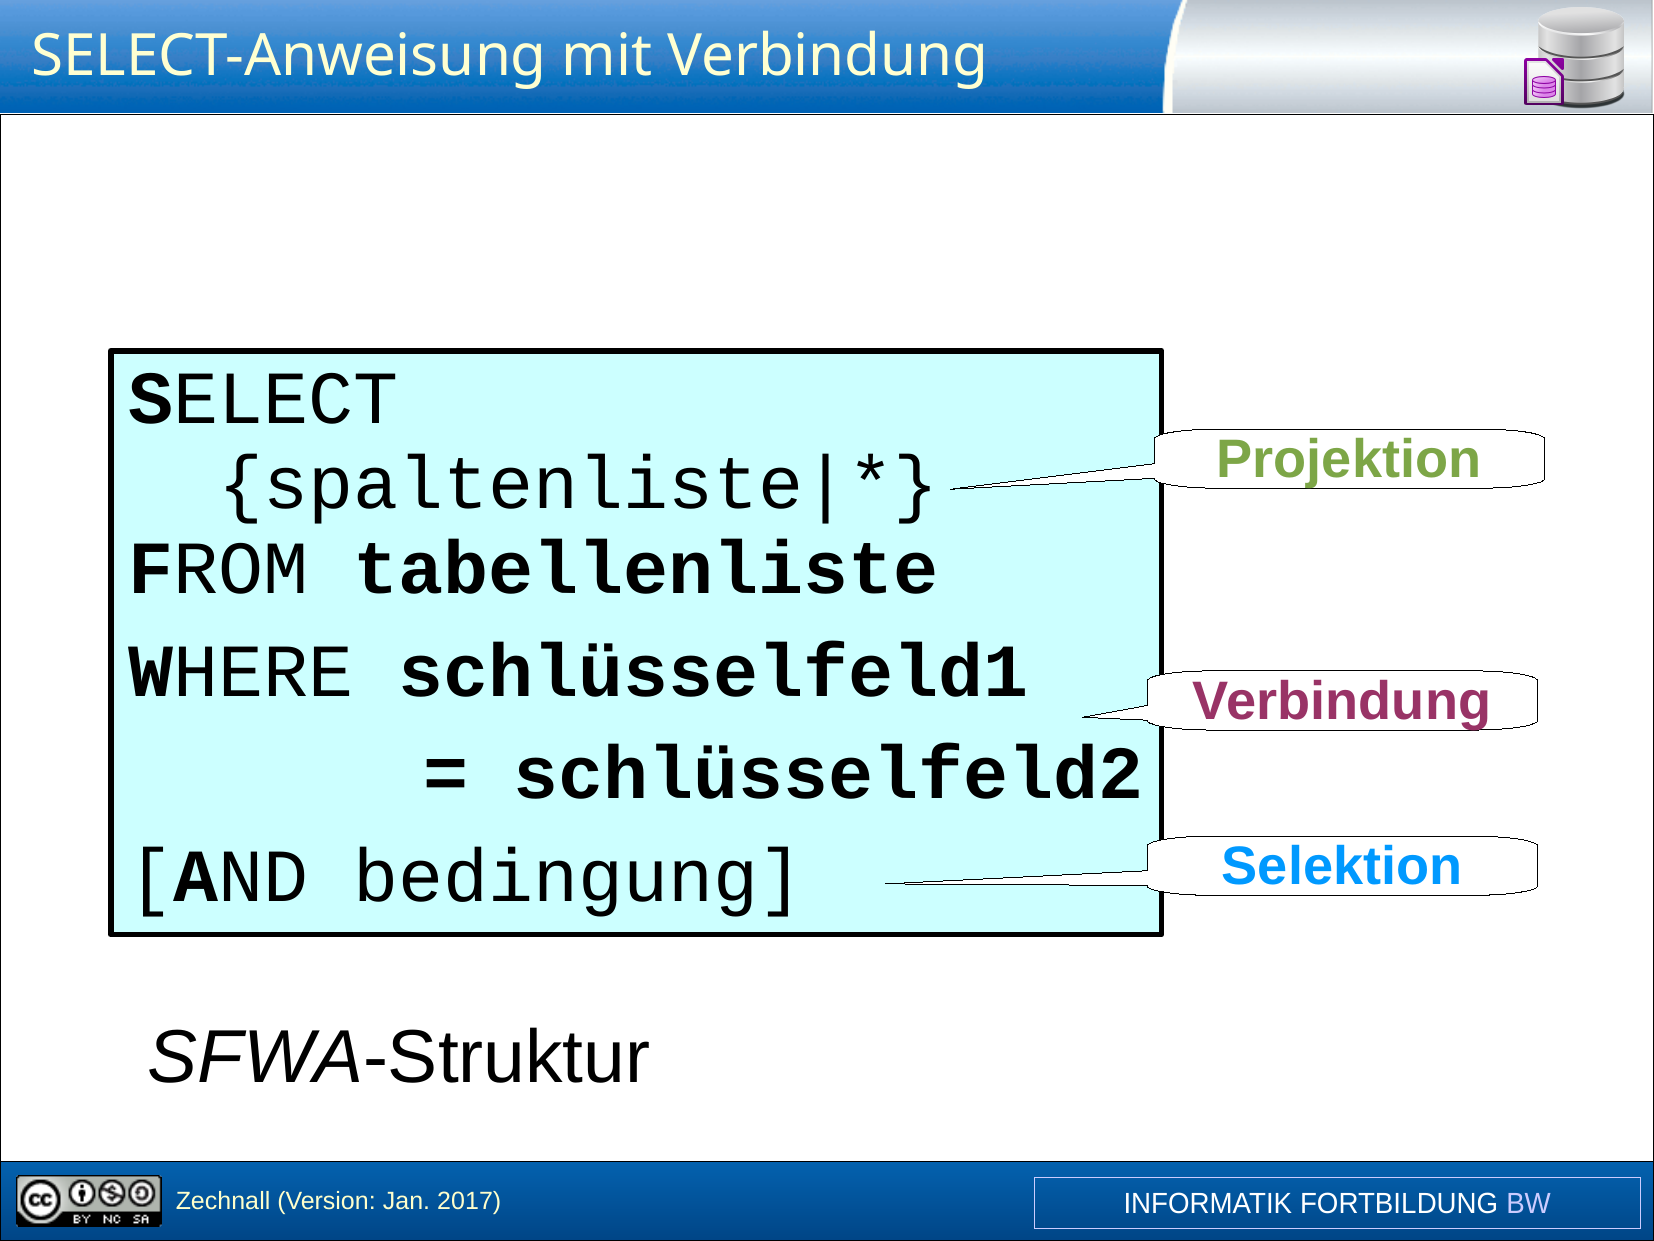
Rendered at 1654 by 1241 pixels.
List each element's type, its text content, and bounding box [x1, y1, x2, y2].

text_box Selektion [885, 836, 1538, 896]
text_box SFWA-Struktur [133, 1006, 719, 1094]
title SELECT-Anweisung mit Verbindung [31, 14, 1151, 92]
picture [16, 1175, 162, 1227]
text_box Verbindung [1082, 670, 1538, 731]
text_box Verbindung [1468, 695, 1480, 714]
text_box Projektion [950, 429, 1545, 490]
picture [0, 0, 1654, 113]
text_box SELECT {spaltenliste|*} FROM tabellenliste WHERE schlüsselfeld1 = schlüsselfeld2 [AND bedingung] [110, 350, 1162, 935]
